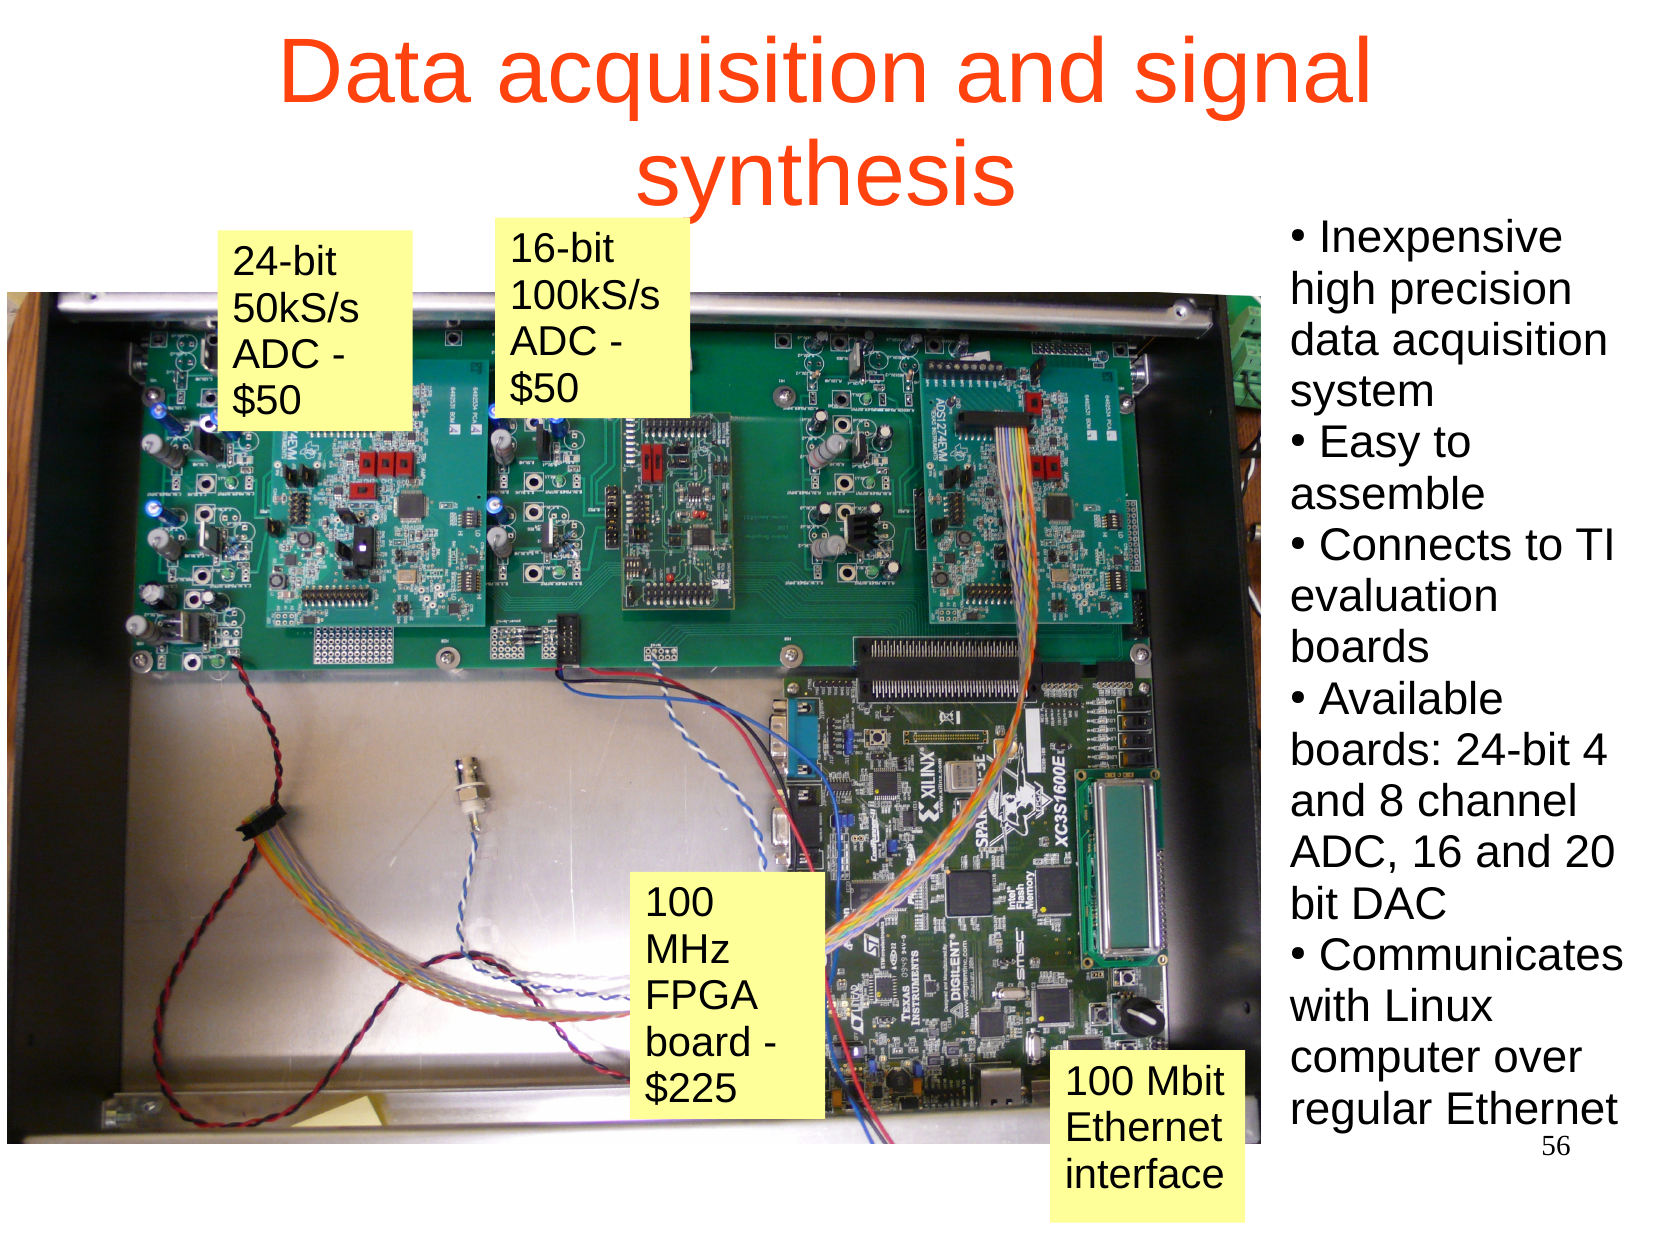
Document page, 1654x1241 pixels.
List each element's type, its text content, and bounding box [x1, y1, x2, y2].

title Data acquisition and signal synthesis [82, 19, 1571, 226]
text_box 16-bit 100kS/s ADC - $50 [495, 217, 691, 419]
text_box Inexpensive high precision data acquisition system Easy to assemble Connects to TI evaluation boards Available boards: 24-bit 4 and 8 channel ADC, 16 and 20 bit DAC Communicates with Linux computer over regular Ethernet [1275, 203, 1643, 1142]
text_box 24-bit 50kS/s ADC - $50 [217, 230, 413, 432]
text_box 100 Mbit Ethernet interface [1050, 1050, 1246, 1223]
picture [7, 292, 1261, 1144]
text_box 100 MHz FPGA board - $225 [630, 871, 826, 1119]
